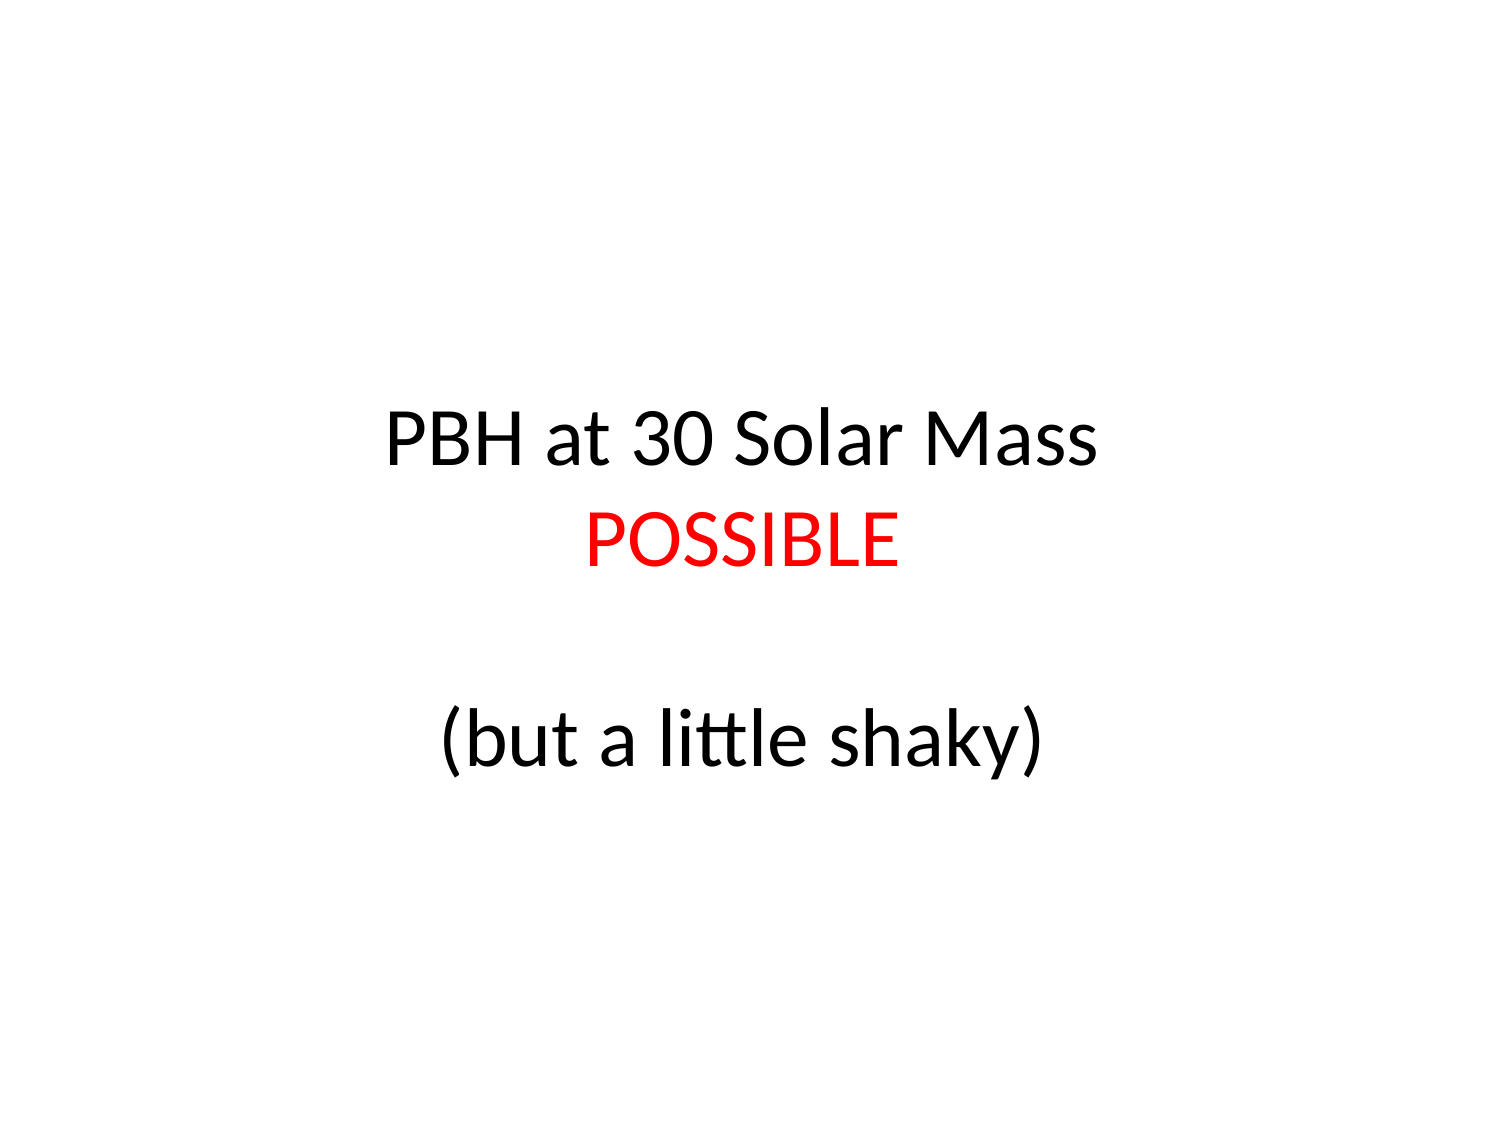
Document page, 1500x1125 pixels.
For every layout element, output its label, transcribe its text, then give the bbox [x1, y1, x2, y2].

title PBH at 30 Solar Mass POSSIBLE (but a little shaky) [49, 374, 1436, 791]
